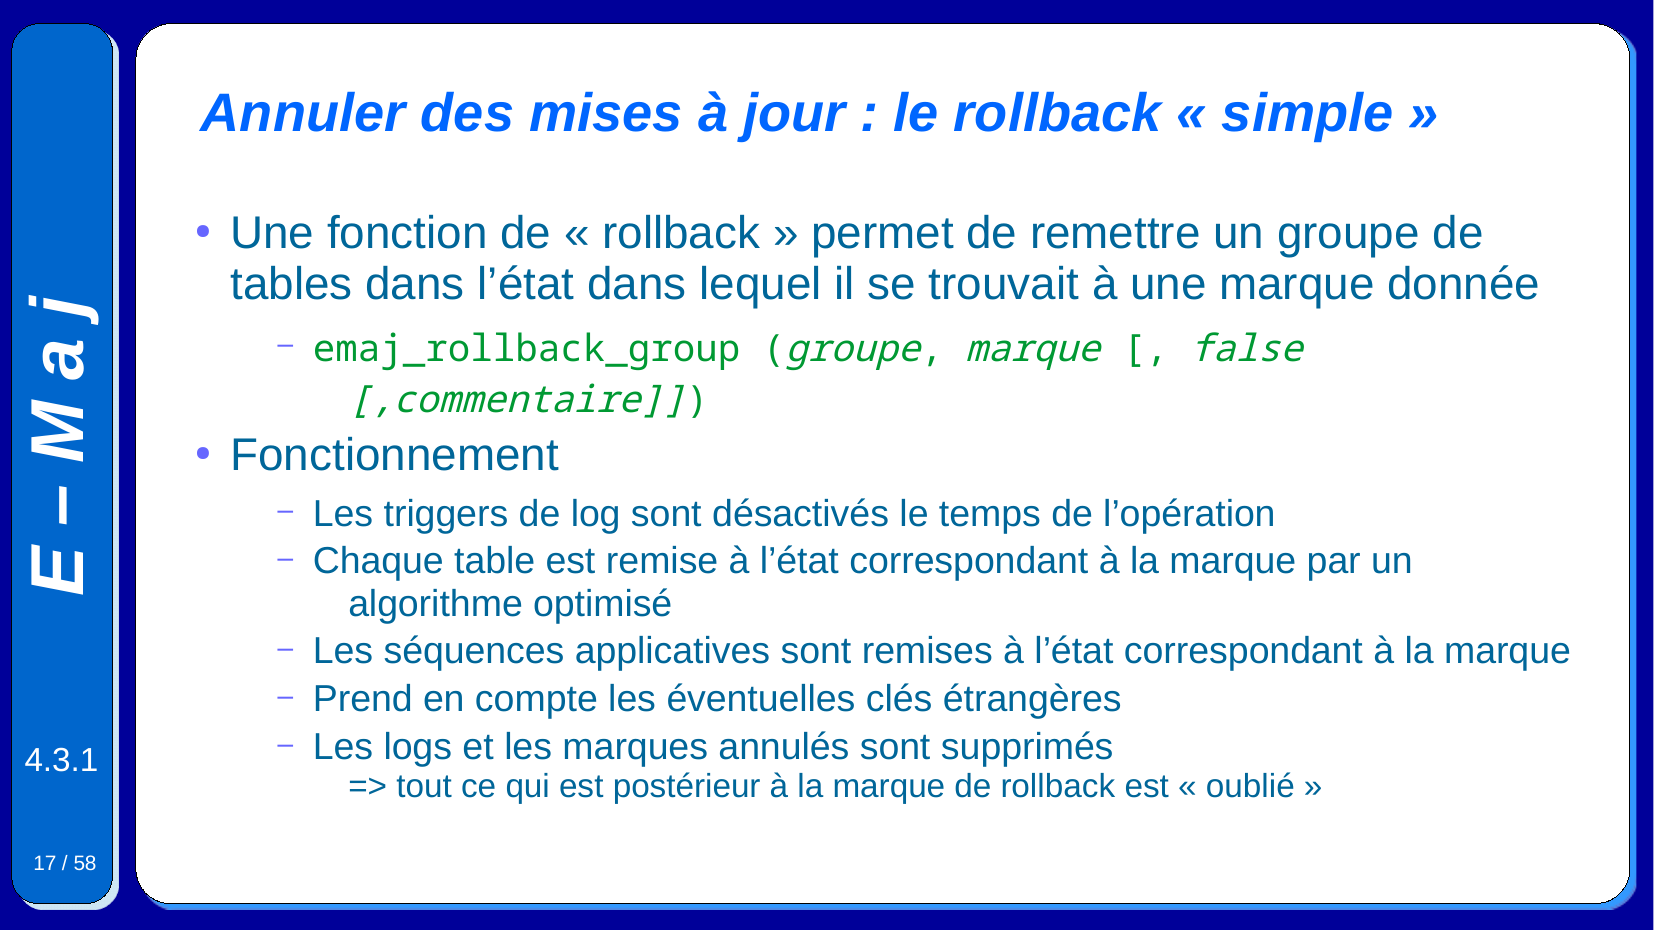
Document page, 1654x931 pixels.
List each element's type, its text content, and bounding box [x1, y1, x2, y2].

list Une fonction de « rollback » permet de remettre un groupe de tables dans l’état dans lequel il se trouvait à une marque donnée emaj_rollback_group (groupe, marque [, false [,commentaire]]) Fonctionnement Les triggers de log sont désactivés le temps de l’opération Chaque table est remise à l’état correspondant à la marque par un algorithme optimisé Les séquences applicatives sont remises à l’état correspondant à la marque Prend en compte les éventuelles clés étrangères Les logs et les marques annulés sont supprimés => tout ce qui est postérieur à la marque de rollback est « oublié » [177, 206, 1587, 827]
title Annuler des mises à jour : le rollback « simple » [200, 34, 1575, 191]
